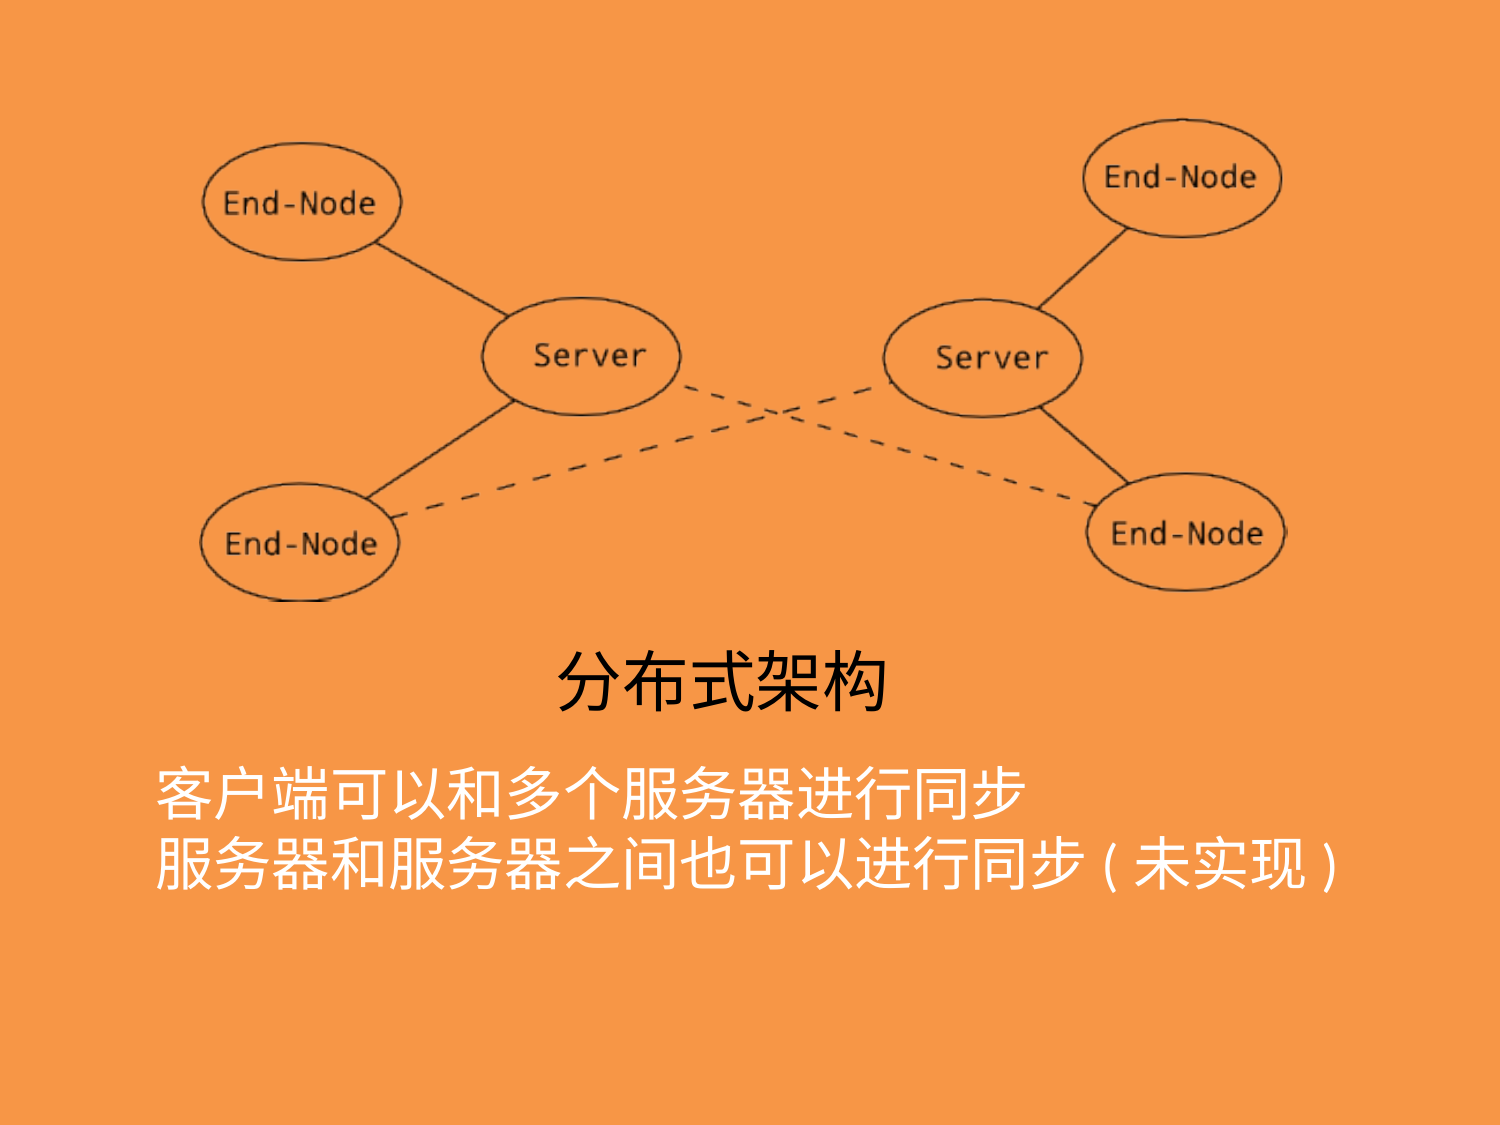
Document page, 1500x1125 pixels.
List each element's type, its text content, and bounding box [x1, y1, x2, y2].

picture [199, 117, 1288, 602]
text_box 分布式架构 [540, 632, 905, 728]
text_box 客户端可以和多个服务器进行同步 服务器和服务器之间也可以进行同步(未实现) [140, 749, 1371, 905]
